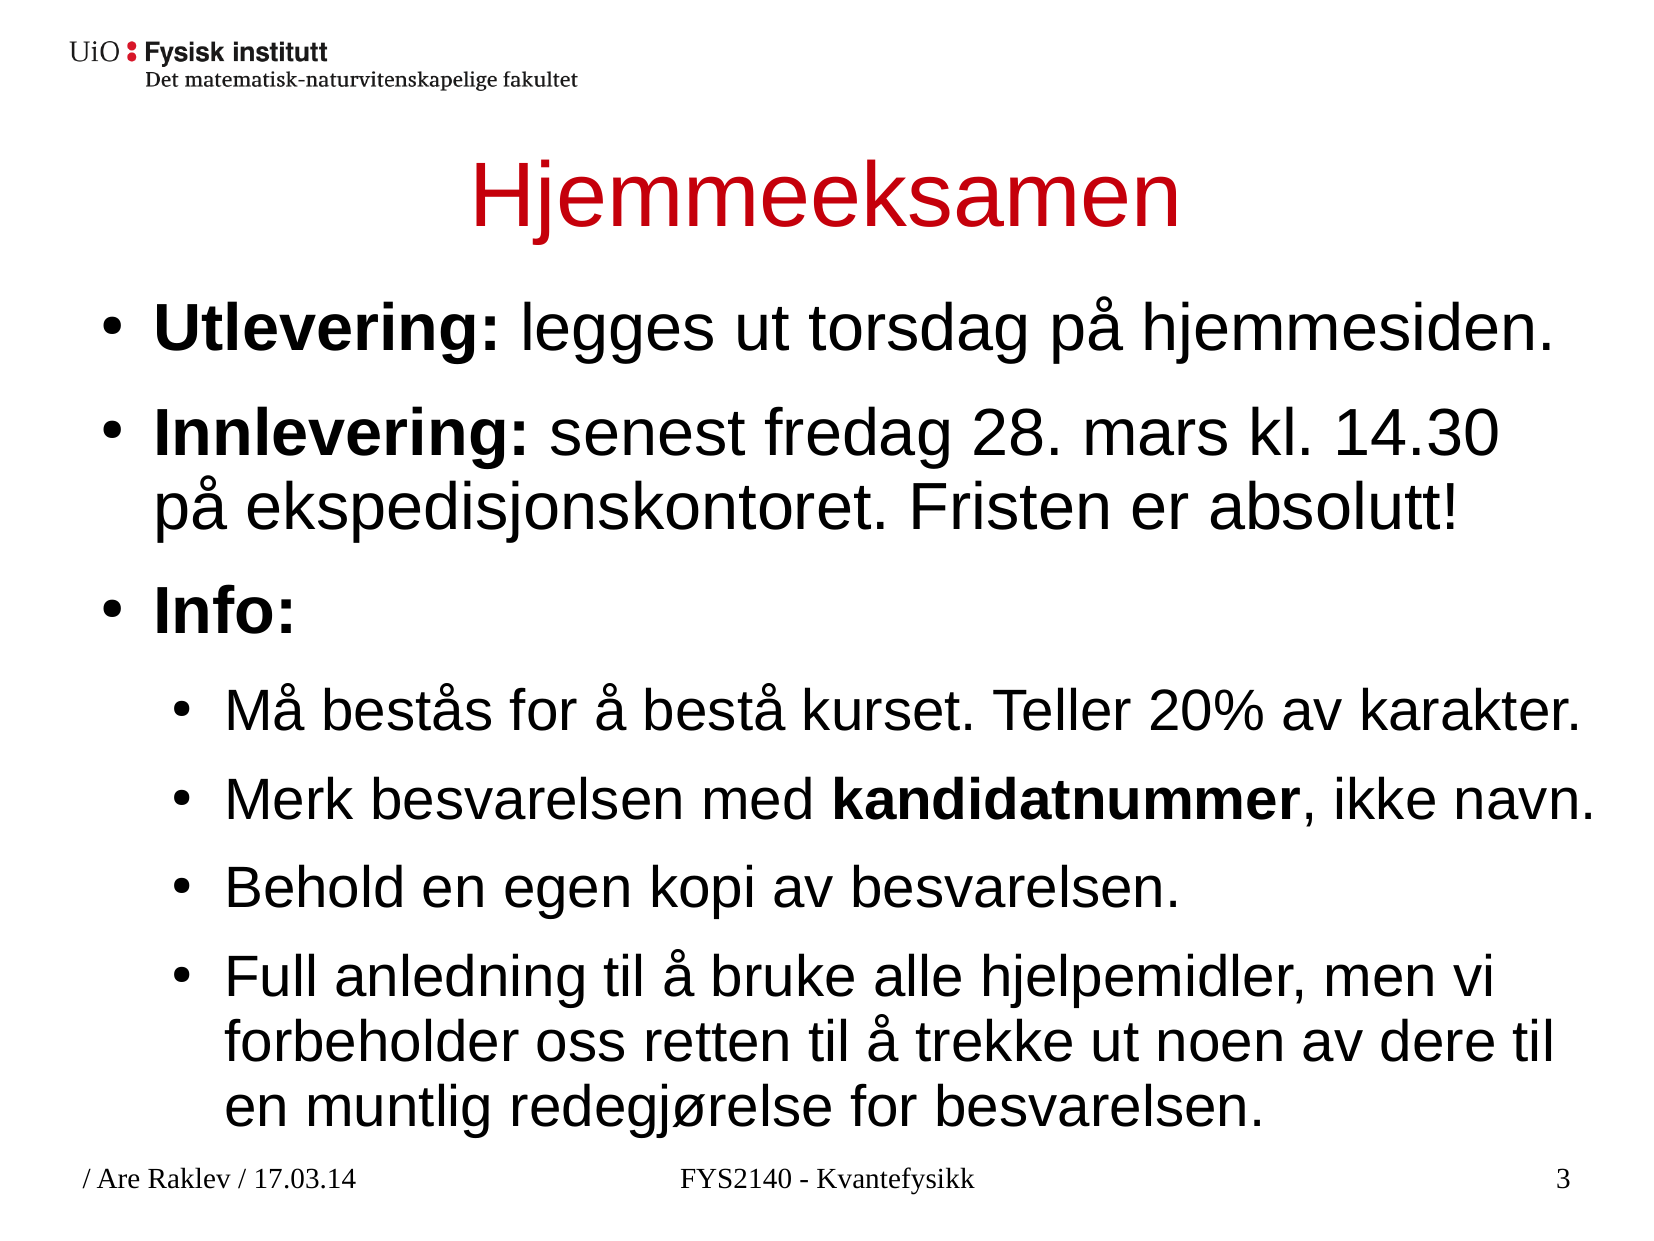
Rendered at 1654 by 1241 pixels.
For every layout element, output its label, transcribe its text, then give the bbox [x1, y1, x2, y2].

picture [68, 37, 581, 93]
list Utlevering: legges ut torsdag på hjemmesiden. Innlevering: senest fredag 28. mars kl. 14.30 på ekspedisjonskontoret. Fristen er absolutt! Info: Må bestås for å bestå kurset. Teller 20% av karakter. Merk besvarelsen med kandidatnummer, ikke navn. Behold en egen kopi av besvarelsen. Full anledning til å bruke alle hjelpemidler, men vi forbeholder oss retten til å trekke ut noen av dere til en muntlig redegjørelse for besvarelsen. [82, 290, 1613, 1163]
title Hjemmeeksamen [82, 90, 1571, 290]
